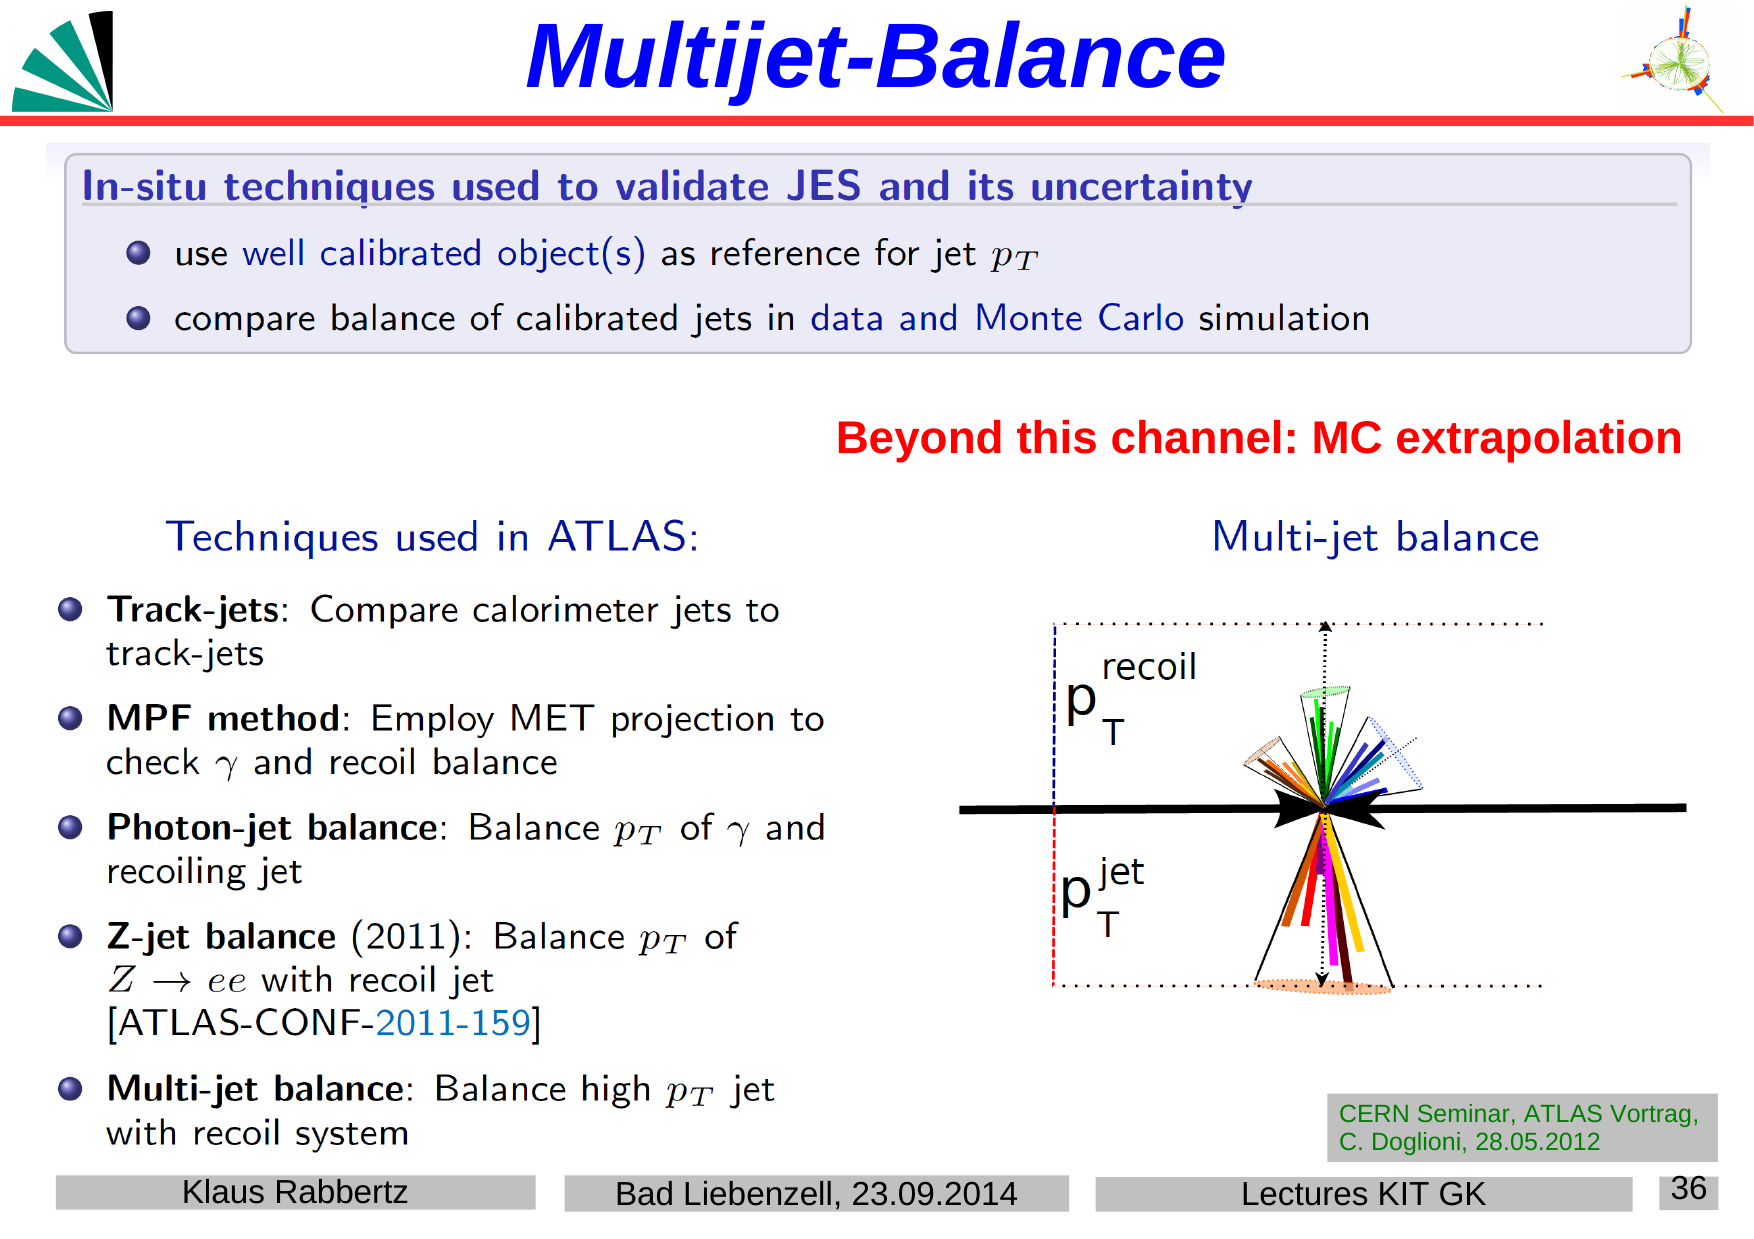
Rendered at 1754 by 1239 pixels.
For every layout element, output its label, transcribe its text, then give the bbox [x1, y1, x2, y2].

picture [12, 11, 113, 113]
picture [46, 143, 1710, 1166]
picture [1622, 5, 1738, 113]
title Multijet-Balance [153, 0, 1600, 113]
text_box CERN Seminar, ATLAS Vortrag, C. Doglioni, 28.05.2012 [1327, 1093, 1718, 1162]
text_box Beyond this channel: MC extrapolation [823, 406, 1696, 470]
